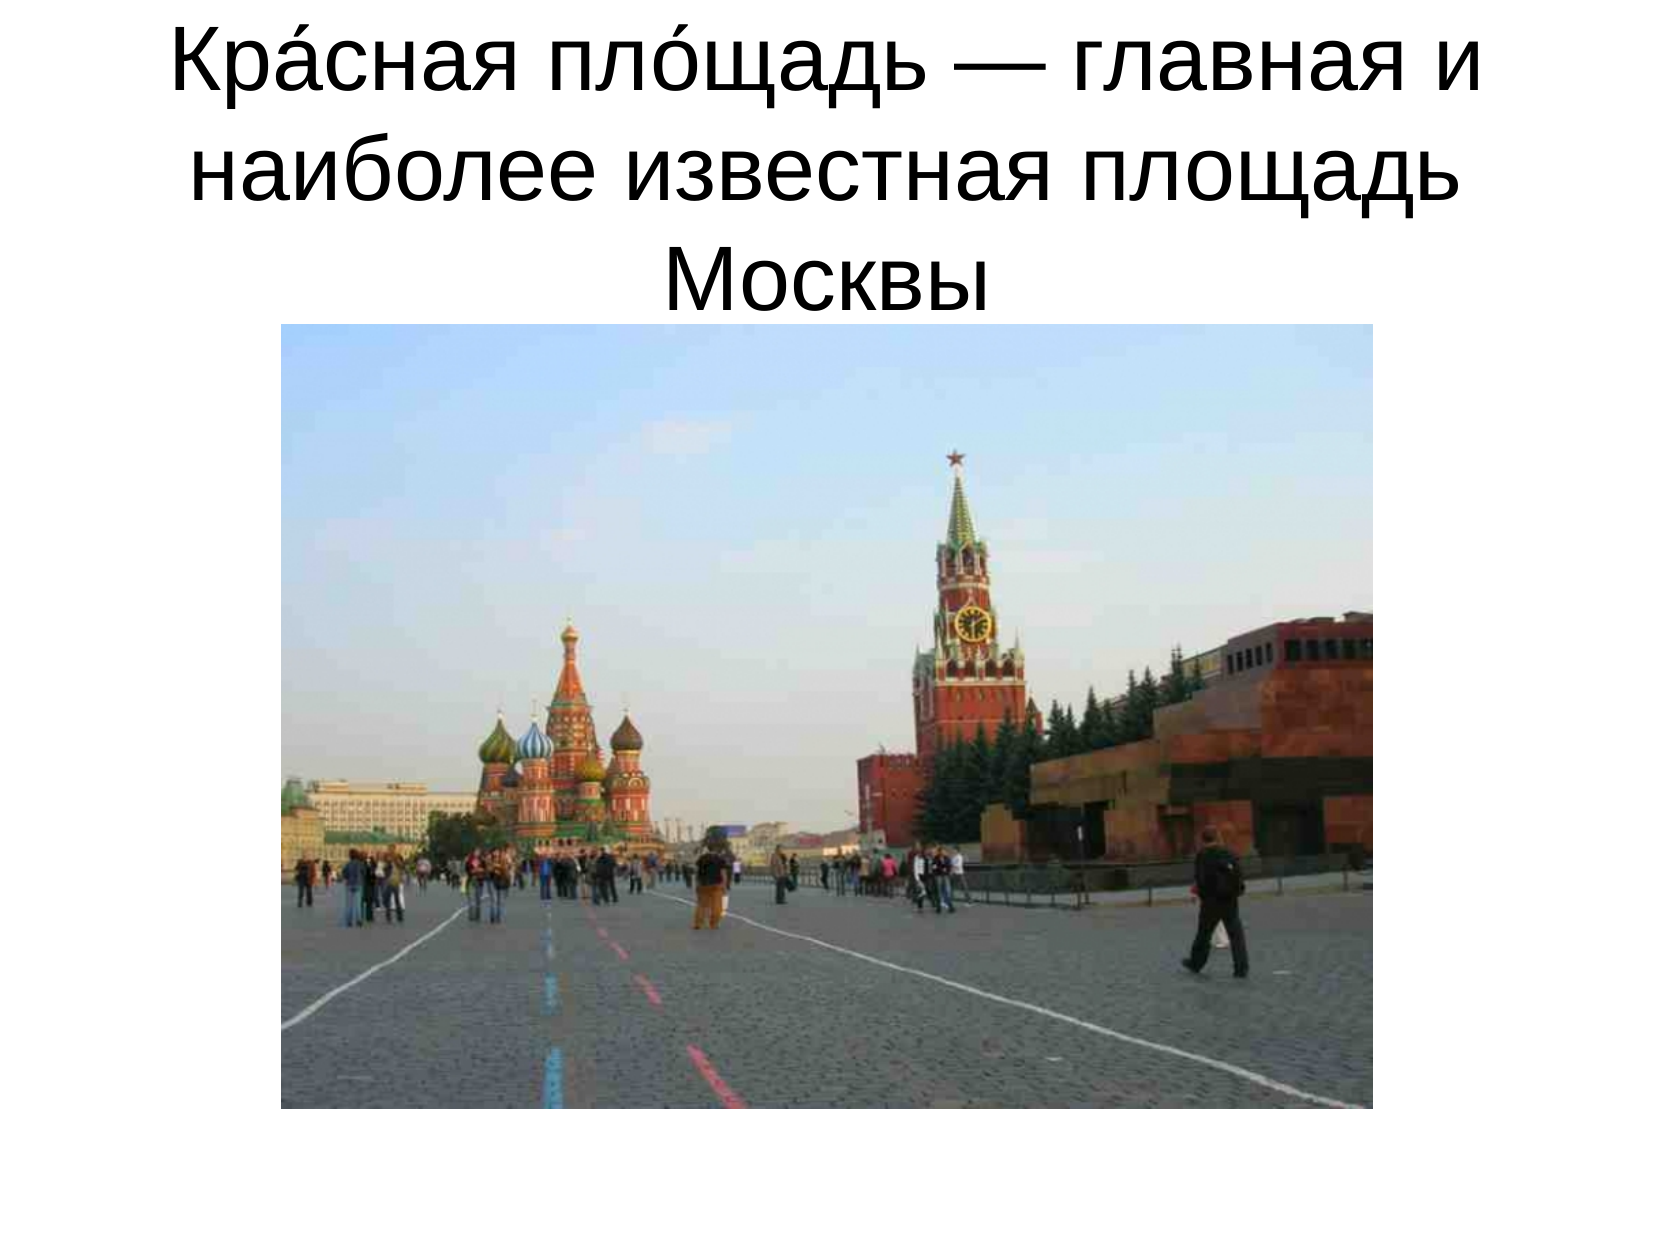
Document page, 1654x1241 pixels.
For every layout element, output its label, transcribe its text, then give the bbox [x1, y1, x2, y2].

picture [281, 324, 1373, 1109]
title Кра́сная пло́щадь — главная и наиболее известная площадь Москвы [82, 0, 1571, 307]
